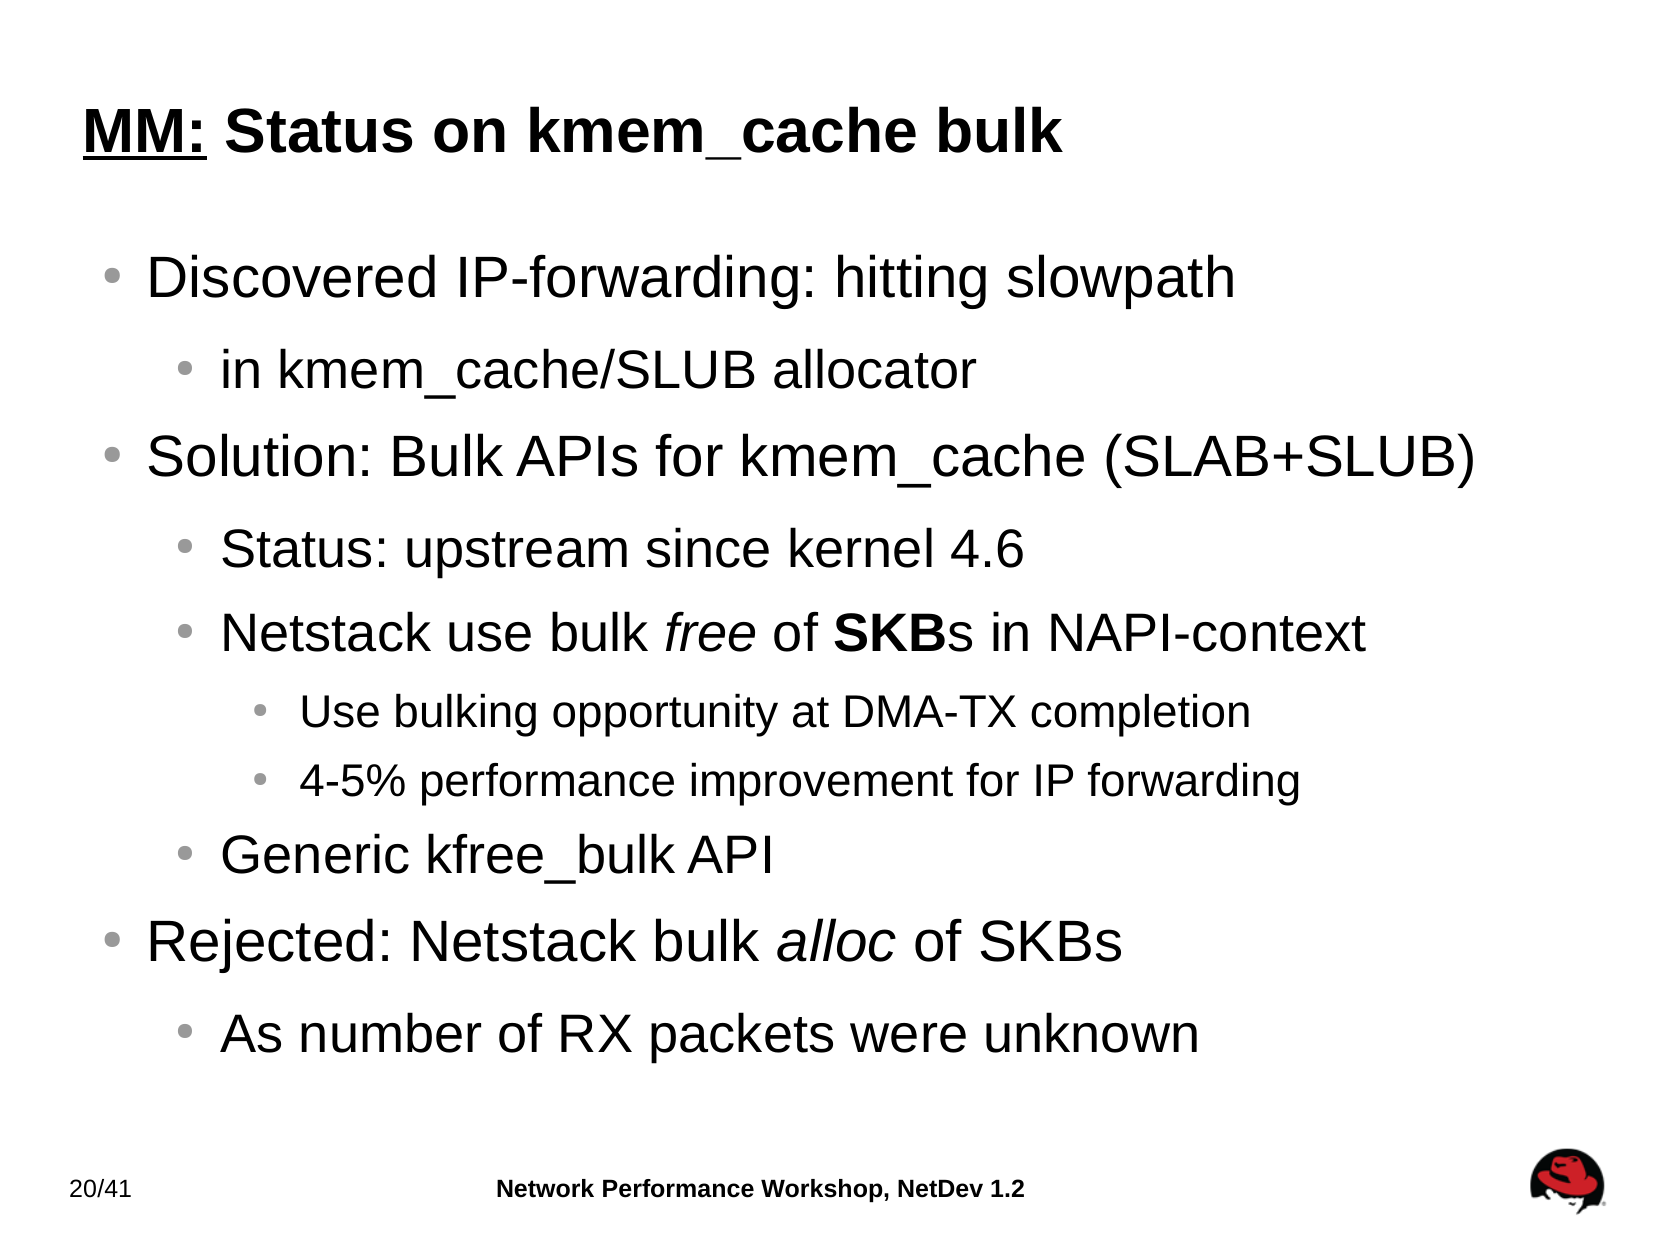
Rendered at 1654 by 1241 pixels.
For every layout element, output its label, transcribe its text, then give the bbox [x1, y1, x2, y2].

picture [1529, 1146, 1612, 1224]
list Discovered IP-forwarding: hitting slowpath in kmem_cache/SLUB allocator Solution: Bulk APIs for kmem_cache (SLAB+SLUB) Status: upstream since kernel 4.6 Netstack use bulk free of SKBs in NAPI-context Use bulking opportunity at DMA-TX completion 4-5% performance improvement for IP forwarding Generic kfree_bulk API Rejected: Netstack bulk alloc of SKBs As number of RX packets were unknown [86, 244, 1575, 1153]
title MM: Status on kmem_cache bulk [82, 37, 1571, 226]
